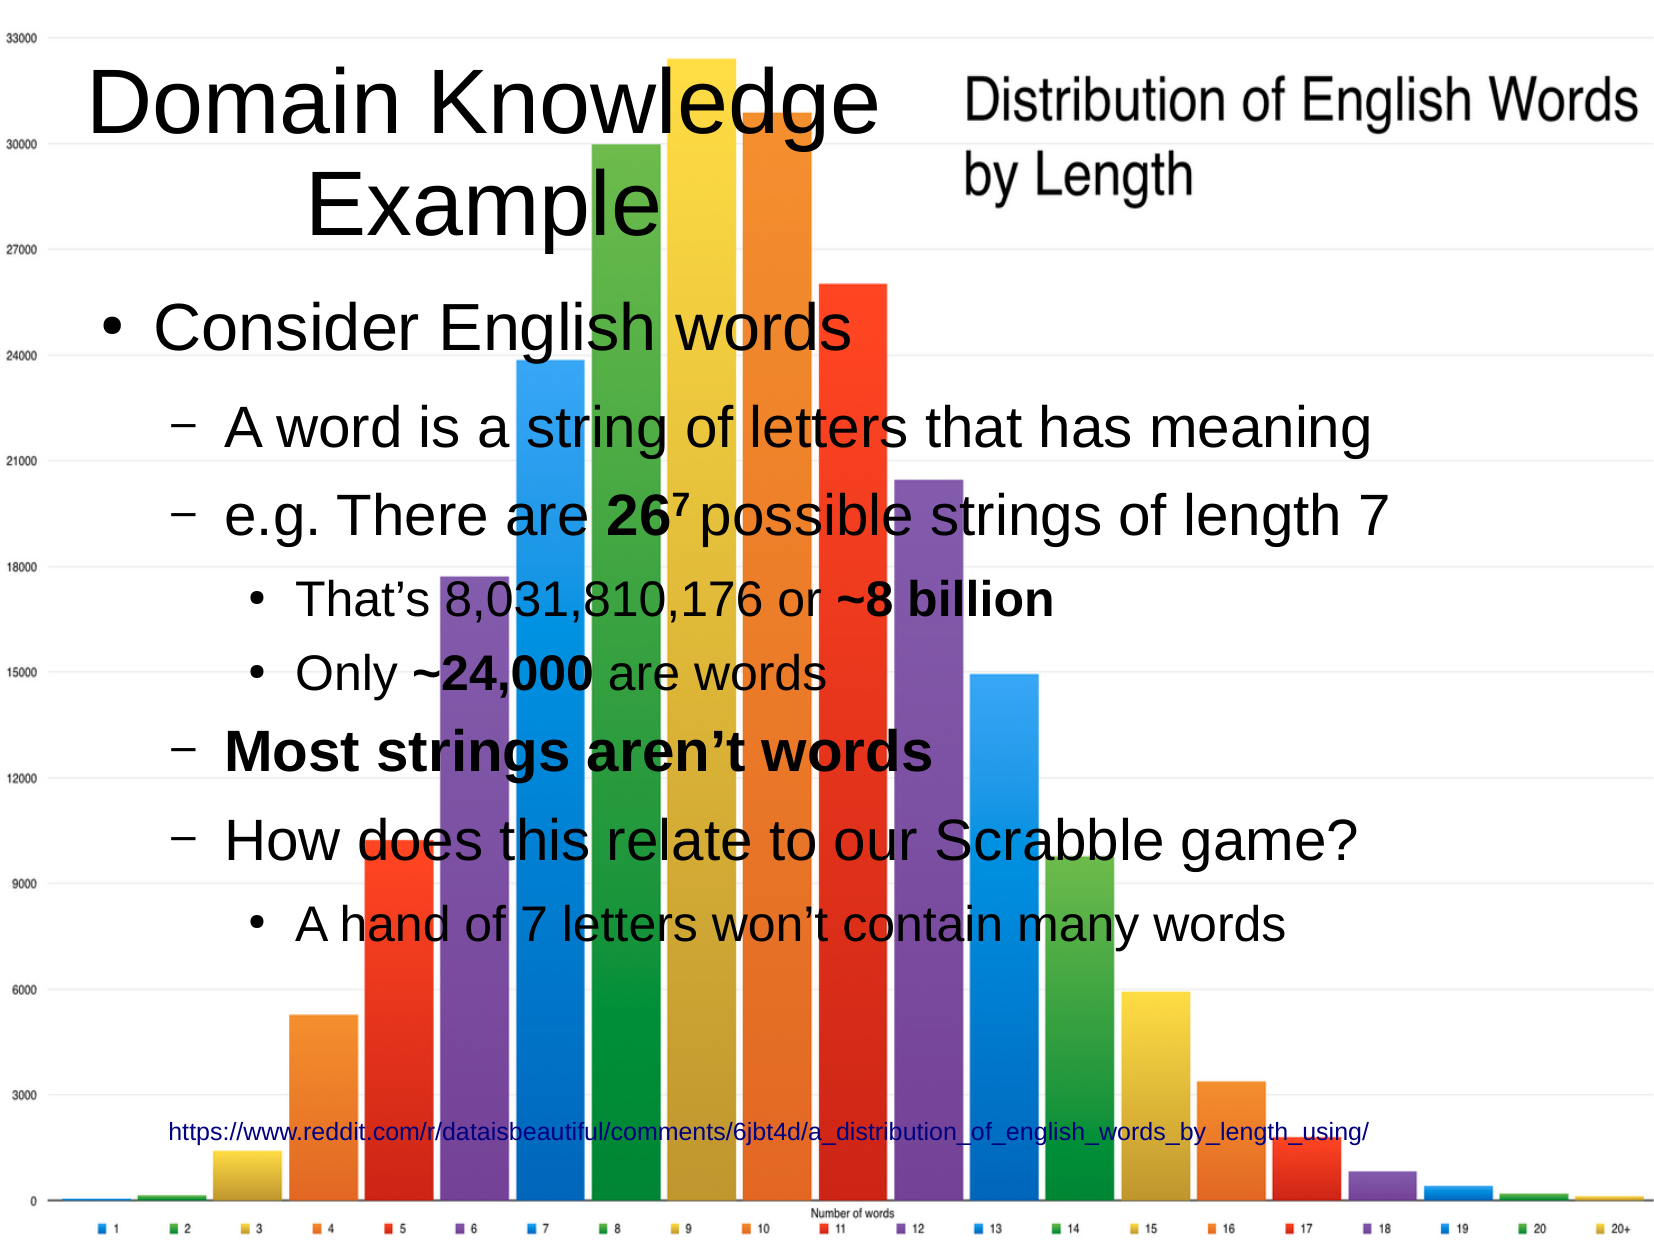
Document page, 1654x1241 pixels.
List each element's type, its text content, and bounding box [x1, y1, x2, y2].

list Consider English words A word is a string of letters that has meaning e.g. There are 267 possible strings of length 7 That’s 8,031,810,176 or ~8 billion Only ~24,000 are words Most strings aren’t words How does this relate to our Scrabble game? A hand of 7 letters won’t contain many words [82, 290, 1571, 1035]
picture [0, 0, 1654, 1241]
title Domain Knowledge Example [0, 49, 1123, 257]
text_box https://www.reddit.com/r/dataisbeautiful/comments/6jbt4d/a_distribution_of_english_words_by_length_using/ [82, 1110, 1619, 1154]
